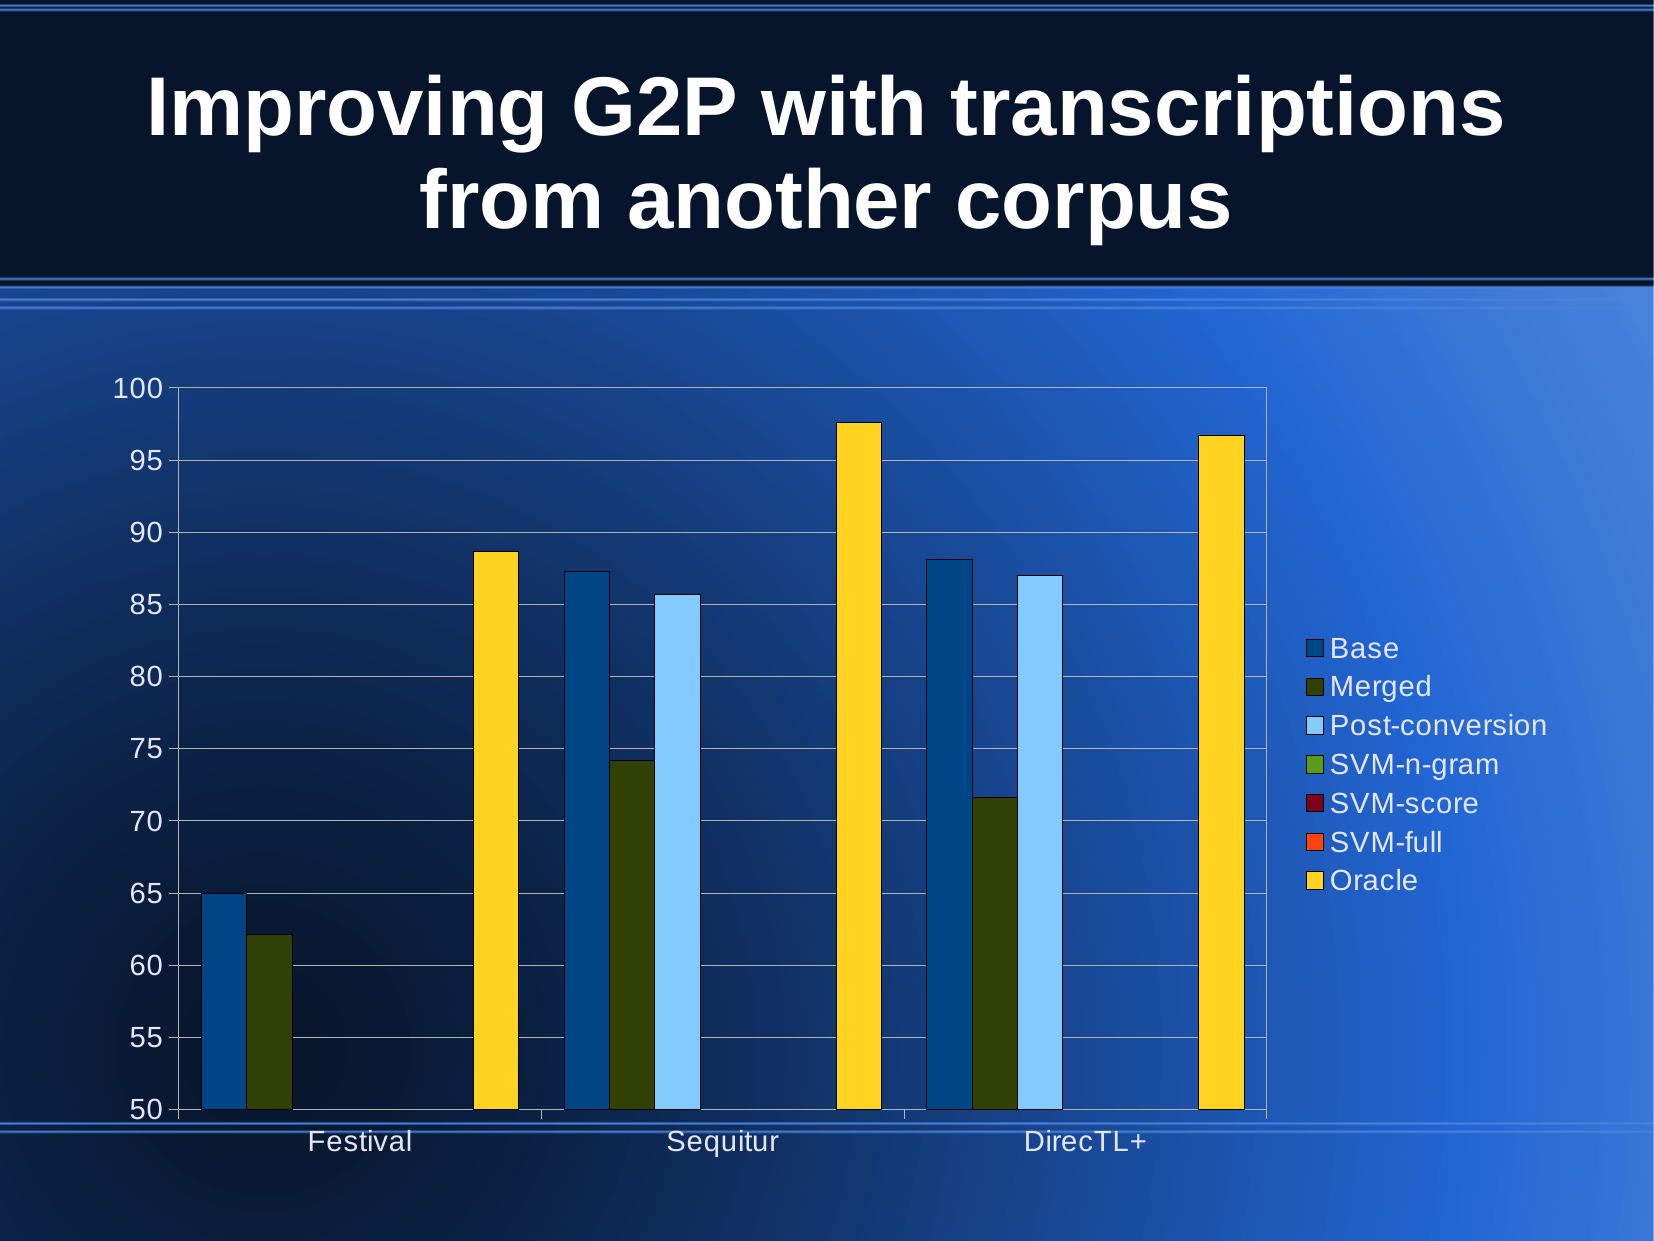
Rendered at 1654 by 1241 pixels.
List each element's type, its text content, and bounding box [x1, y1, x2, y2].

chart [82, 355, 1571, 1174]
title Improving G2P with transcriptions from another corpus [82, 49, 1571, 257]
picture [0, 0, 1654, 1241]
